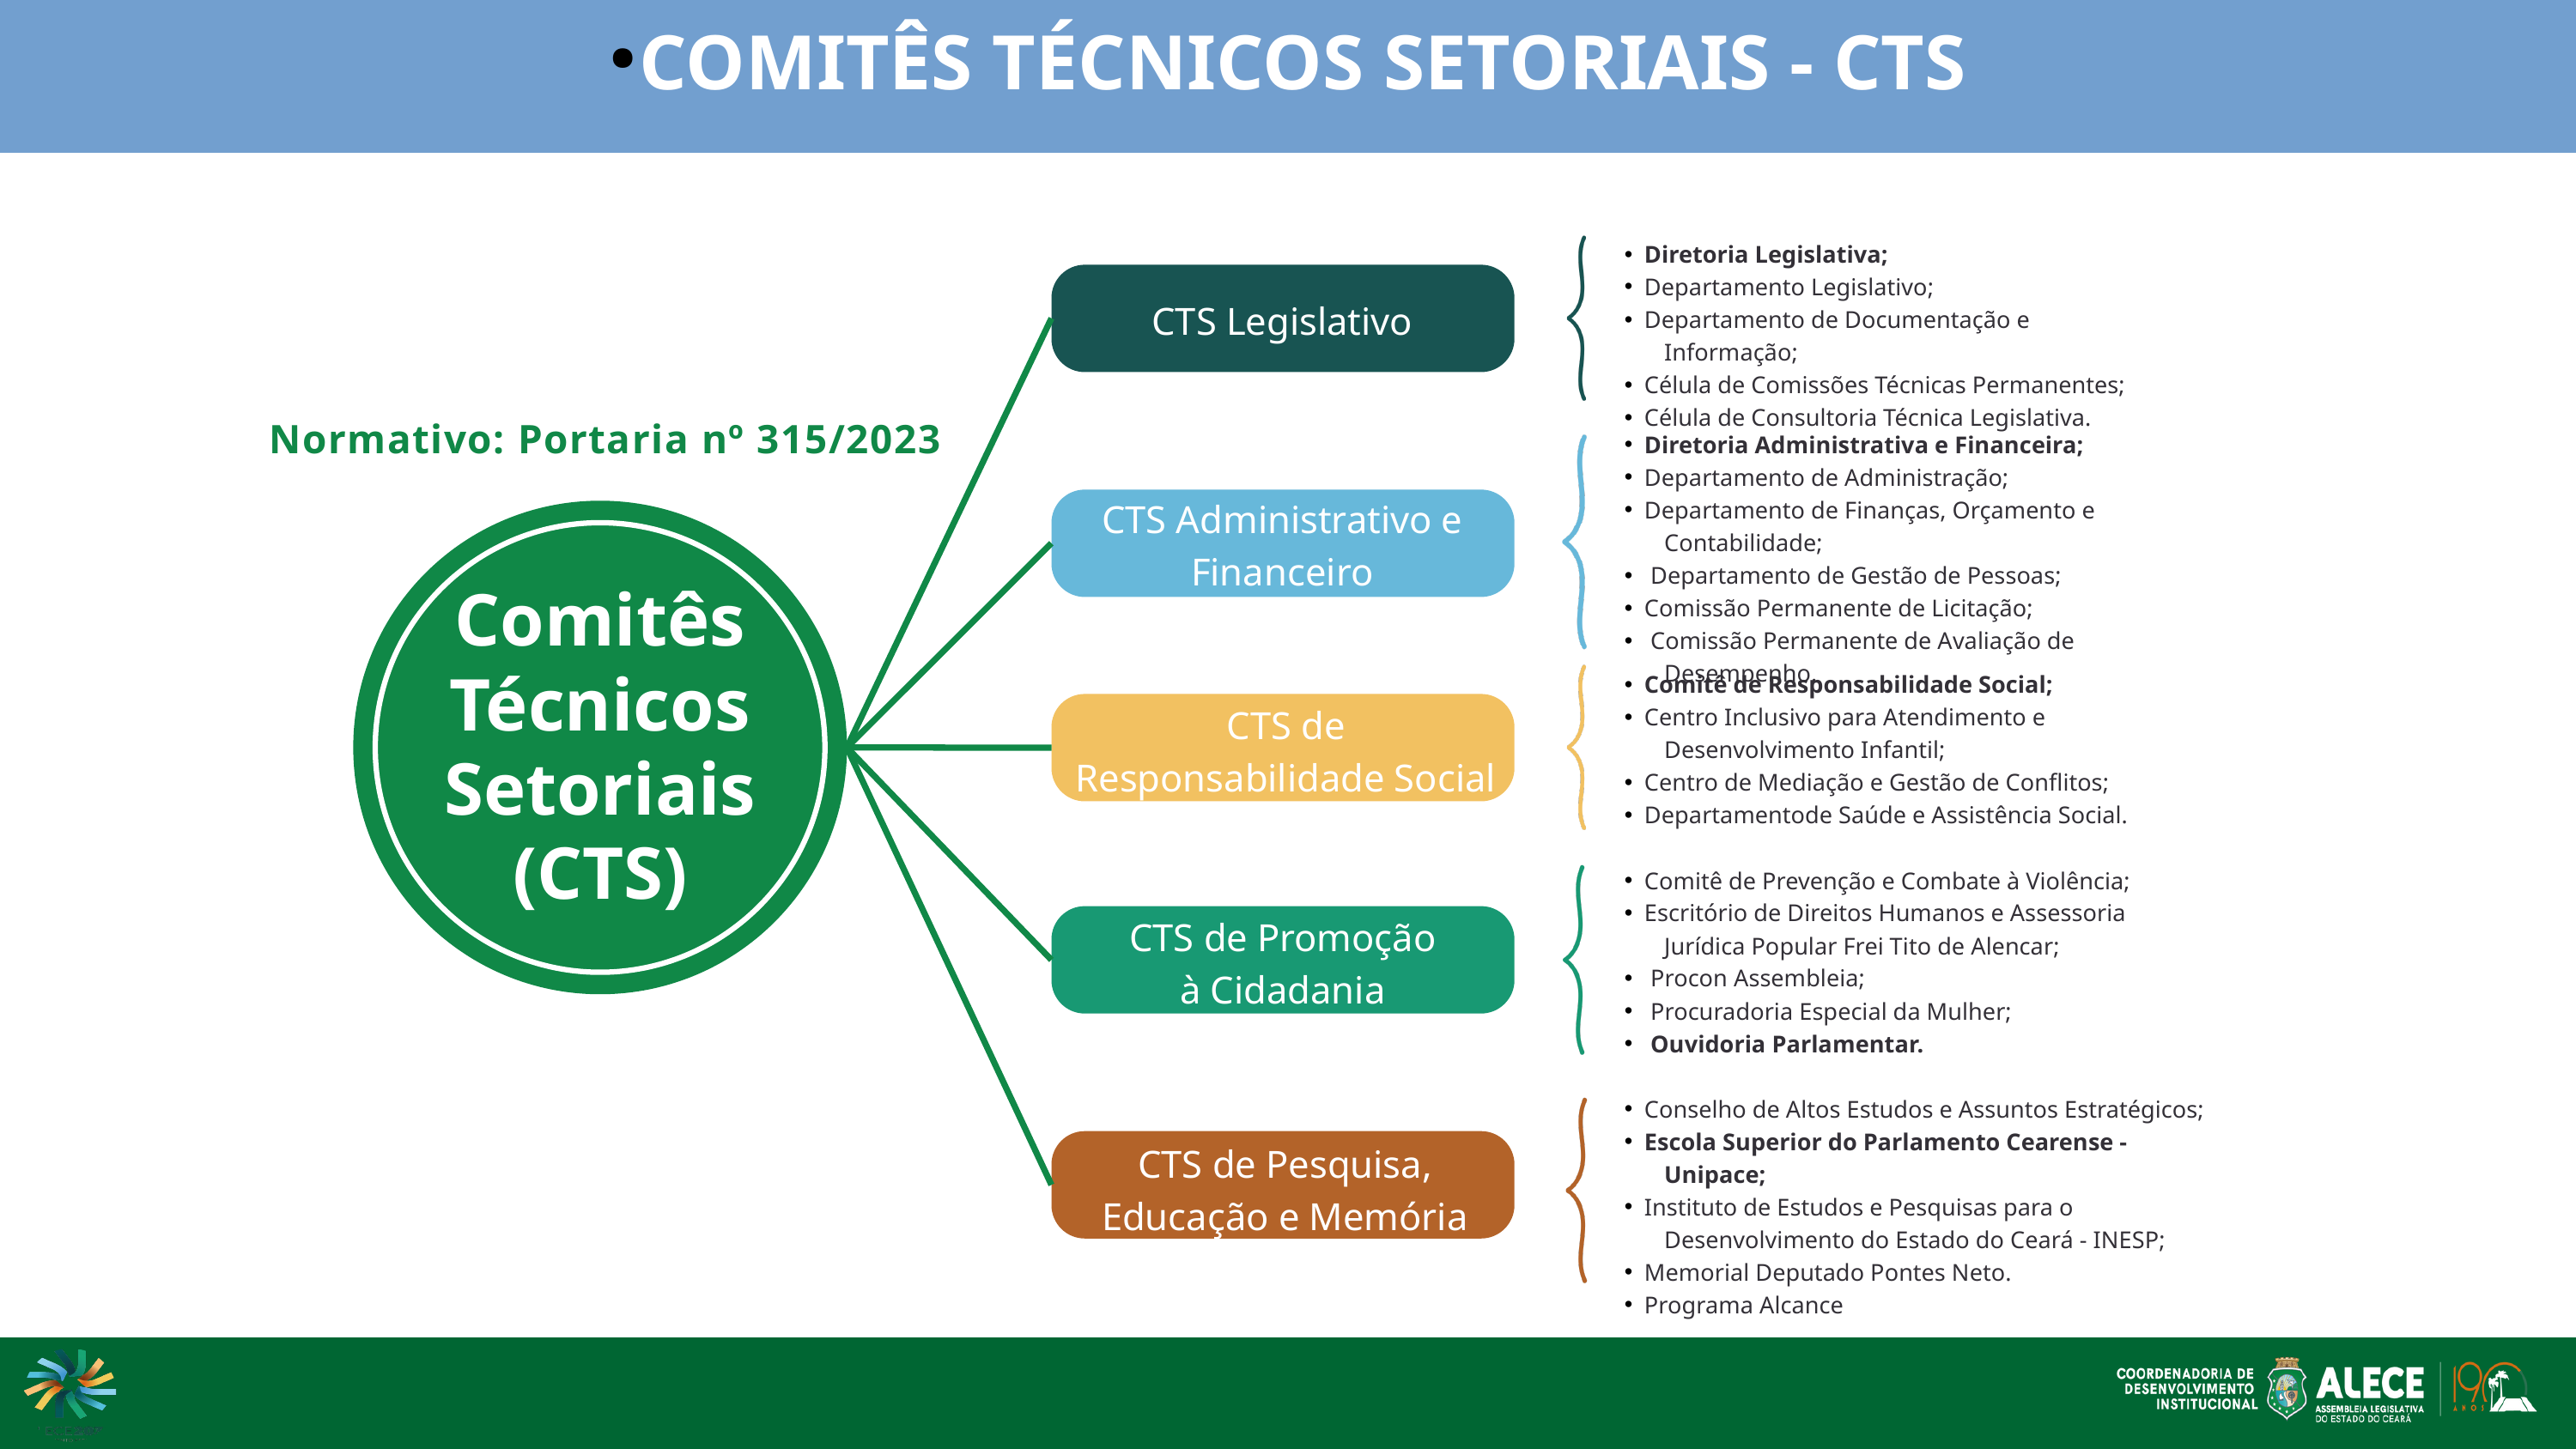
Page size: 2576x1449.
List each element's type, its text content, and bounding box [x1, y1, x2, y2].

text_box CTS de Responsabilidade Social [1072, 694, 1500, 796]
text_box Comitês Técnicos Setoriais (CTS) [417, 559, 783, 931]
text_box [0, 1335, 2576, 1449]
table_header COMITÊS TÉCNICOS SETORIAIS - CTS [0, 0, 2576, 153]
text_box Diretoria Administrativa e Financeira; Departamento de Administração; Departamento de Finanças, Orçamento e Contabilidade; Departamento de Gestão de Pessoas; Comissão Permanente de Licitação; Comissão Permanente de Avaliação de Desempenho. [1584, 425, 2210, 652]
text_box [353, 500, 848, 995]
text_box [1565, 1096, 1588, 1284]
text_box CTS de Promoção à Cidadania [1123, 906, 1443, 1008]
text_box [1562, 433, 1588, 651]
text_box CTS de Pesquisa, Educação e Memória [1055, 1133, 1515, 1234]
text_box [1566, 235, 1587, 402]
text_box CTS Administrativo e Financeiro [1098, 488, 1467, 590]
text_box [1220, 1234, 1515, 1239]
text_box [1051, 894, 1515, 1014]
text_box Conselho de Altos Estudos e Assuntos Estratégicos; Escola Superior do Parlamento Cearense - Unipace; Instituto de Estudos e Pesquisas para o Desenvolvimento do Estado do Ceará - INESP; Memorial Deputado Pontes Neto. Programa Alcance [1584, 1089, 2223, 1284]
text_box [1051, 477, 1515, 597]
text_box [1051, 682, 1515, 802]
text_box Comitê de Prevenção e Combate à Violência; Escritório de Direitos Humanos e Assessoria Jurídica Popular Frei Tito de Alencar; Procon Assembleia; Procuradoria Especial da Mulher; Ouvidoria Parlamentar. [1584, 861, 2196, 1056]
text_box CTS Legislativo [1066, 290, 1498, 340]
text_box [1051, 252, 1515, 373]
text_box [1563, 864, 1585, 1056]
text_box Diretoria Legislativa; Departamento Legislativo; Departamento de Documentação e Informação; Célula de Comissões Técnicas Permanentes; Célula de Consultoria Técnica Legislativa. [1584, 234, 2163, 400]
text_box [1566, 664, 1587, 831]
text_box Normativo: Portaria nº 315/2023 [262, 397, 951, 479]
text_box [1051, 1119, 1515, 1239]
text_box Comitê de Responsabilidade Social; Centro Inclusivo para Atendimento e Desenvolvimento Infantil; Centro de Mediação e Gestão de Conflitos; Departamentode Saúde e Assistência Social. [1587, 664, 2196, 828]
